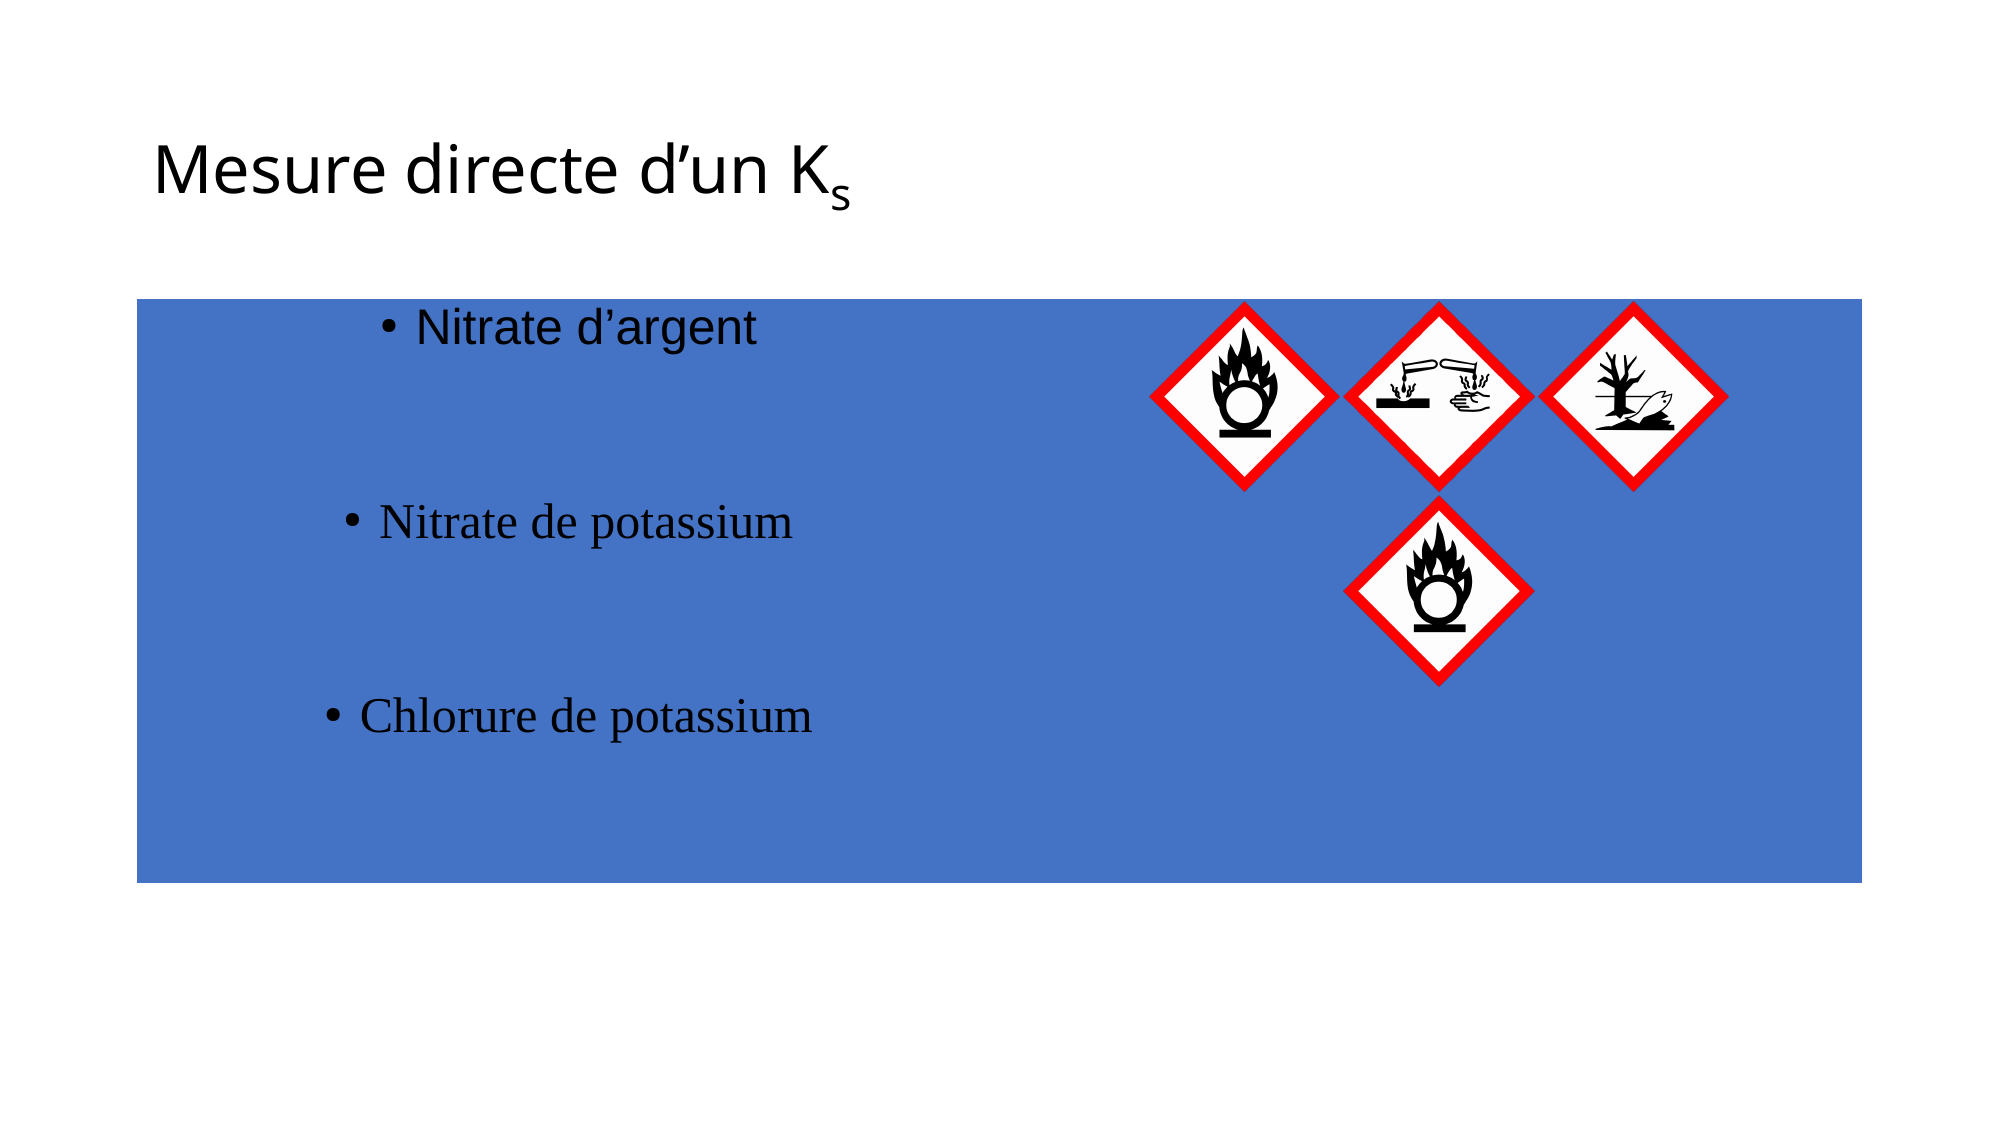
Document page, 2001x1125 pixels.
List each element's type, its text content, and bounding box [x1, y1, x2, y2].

table_cell [1000, 688, 1862, 883]
table_header [1000, 299, 1147, 494]
table_cell [1000, 494, 1341, 688]
title Mesure directe d’un Ks [137, 59, 1863, 278]
picture [1147, 299, 1731, 689]
table_cell Nitrate de potassium [137, 494, 1000, 688]
table_header [1731, 299, 1862, 494]
table_cell Chlorure de potassium [137, 688, 1000, 883]
table_cell [1537, 494, 1862, 688]
table_header Nitrate d’argent [137, 299, 1000, 494]
